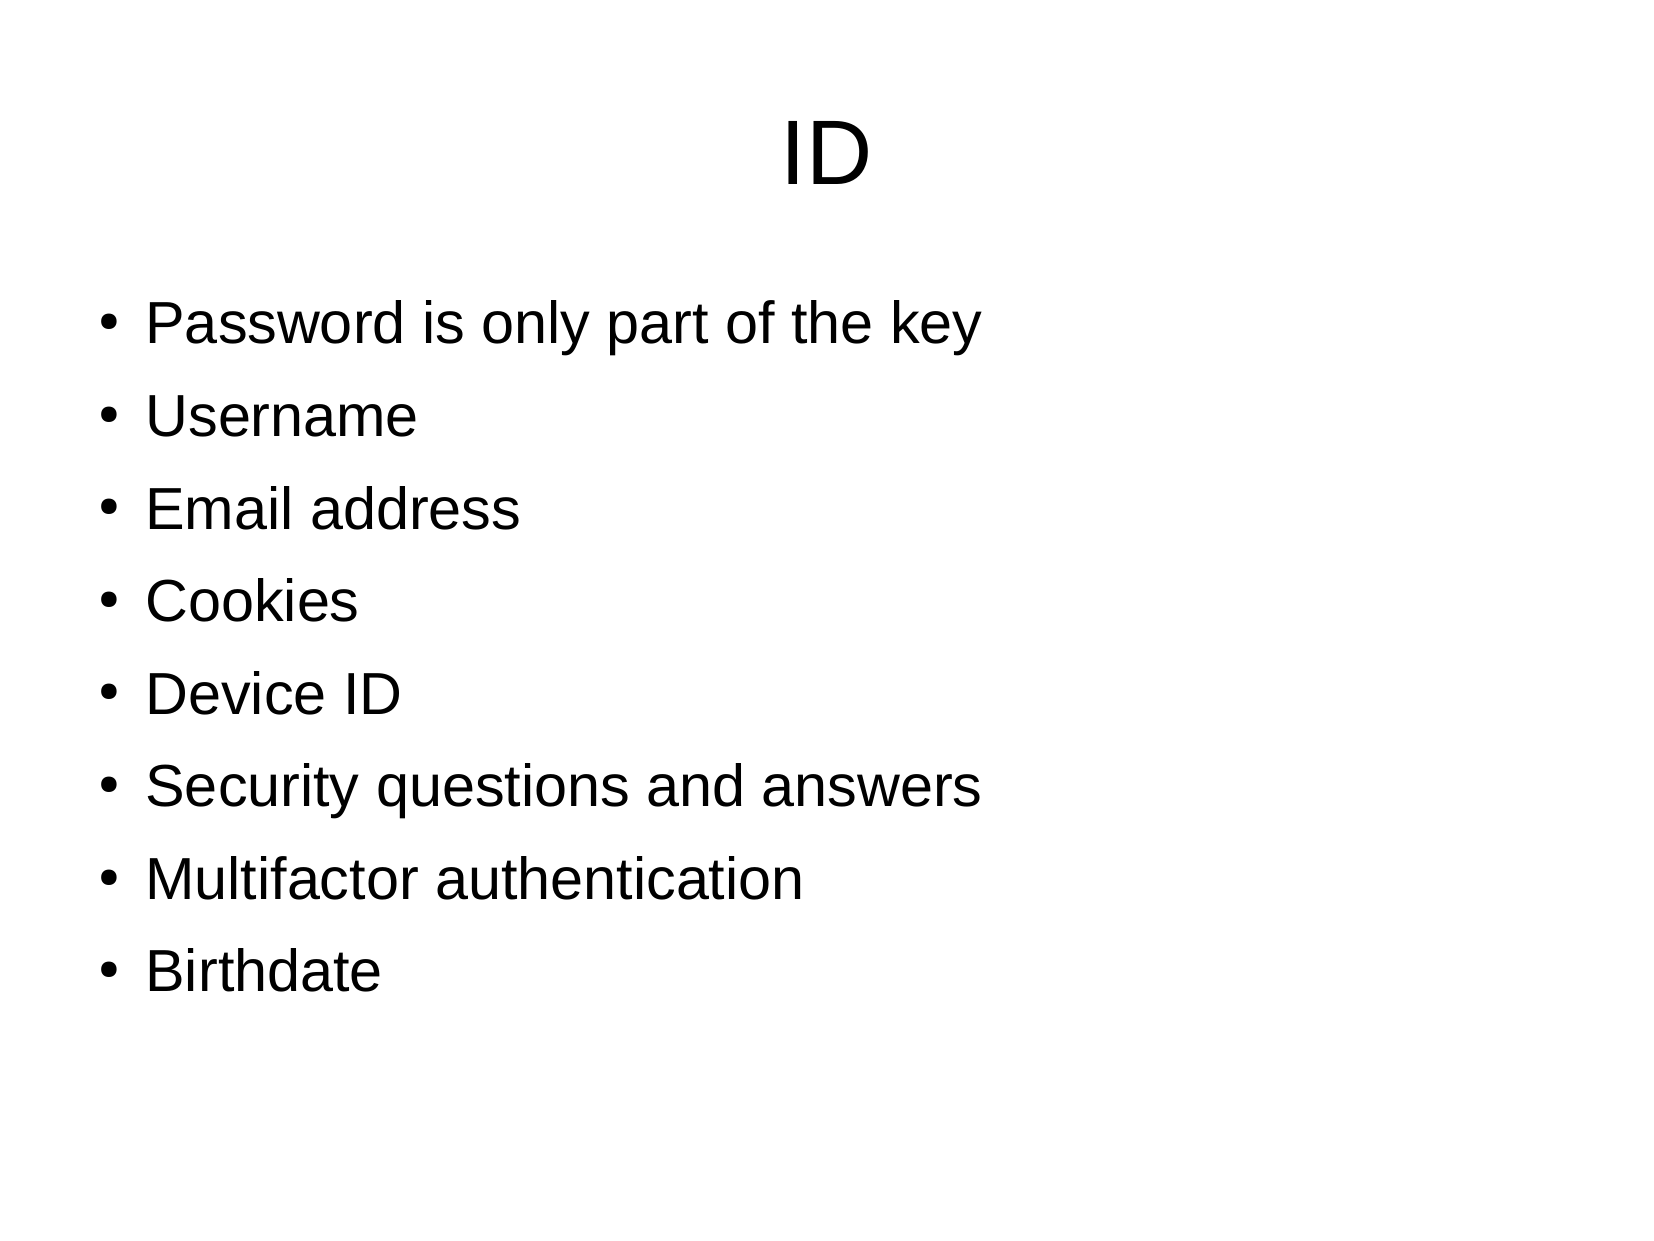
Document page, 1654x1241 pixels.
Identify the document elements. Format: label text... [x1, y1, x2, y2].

title ID [82, 49, 1571, 257]
list Password is only part of the key Username Email address Cookies Device ID Security questions and answers Multifactor authentication Birthdate [82, 290, 1538, 1010]
